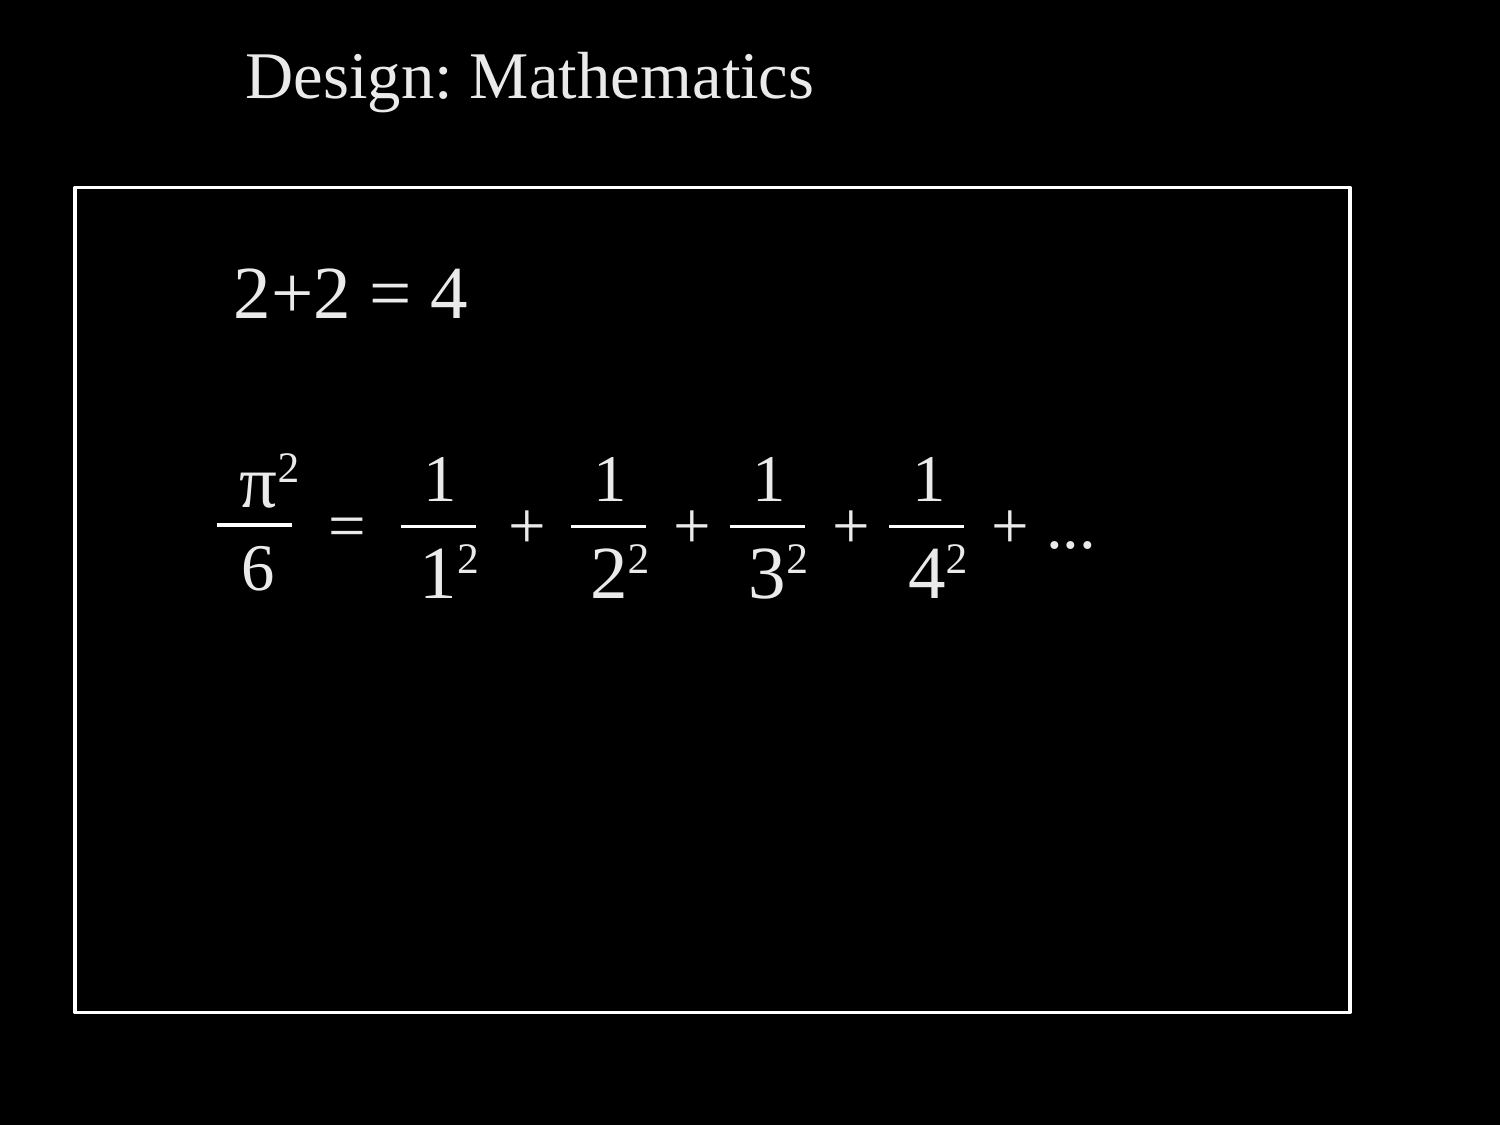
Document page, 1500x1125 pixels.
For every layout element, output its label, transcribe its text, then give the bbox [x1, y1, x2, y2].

text_box 1 [408, 434, 522, 524]
text_box + [658, 481, 737, 571]
text_box 1 [897, 434, 1010, 524]
text_box + [493, 481, 579, 571]
text_box 42 [893, 524, 1036, 626]
text_box 2+2 = 4 [219, 244, 632, 343]
text_box Design: Mathematics [230, 31, 981, 121]
text_box = [313, 481, 408, 571]
text_box 1 [579, 434, 692, 524]
text_box π2 [225, 433, 338, 535]
text_box + [817, 481, 897, 571]
text_box 1 [737, 434, 851, 524]
text_box 22 [575, 524, 717, 626]
text_box 32 [733, 524, 876, 626]
text_box + ... [976, 481, 1163, 571]
text_box 6 [227, 523, 301, 613]
text_box 12 [404, 524, 547, 626]
